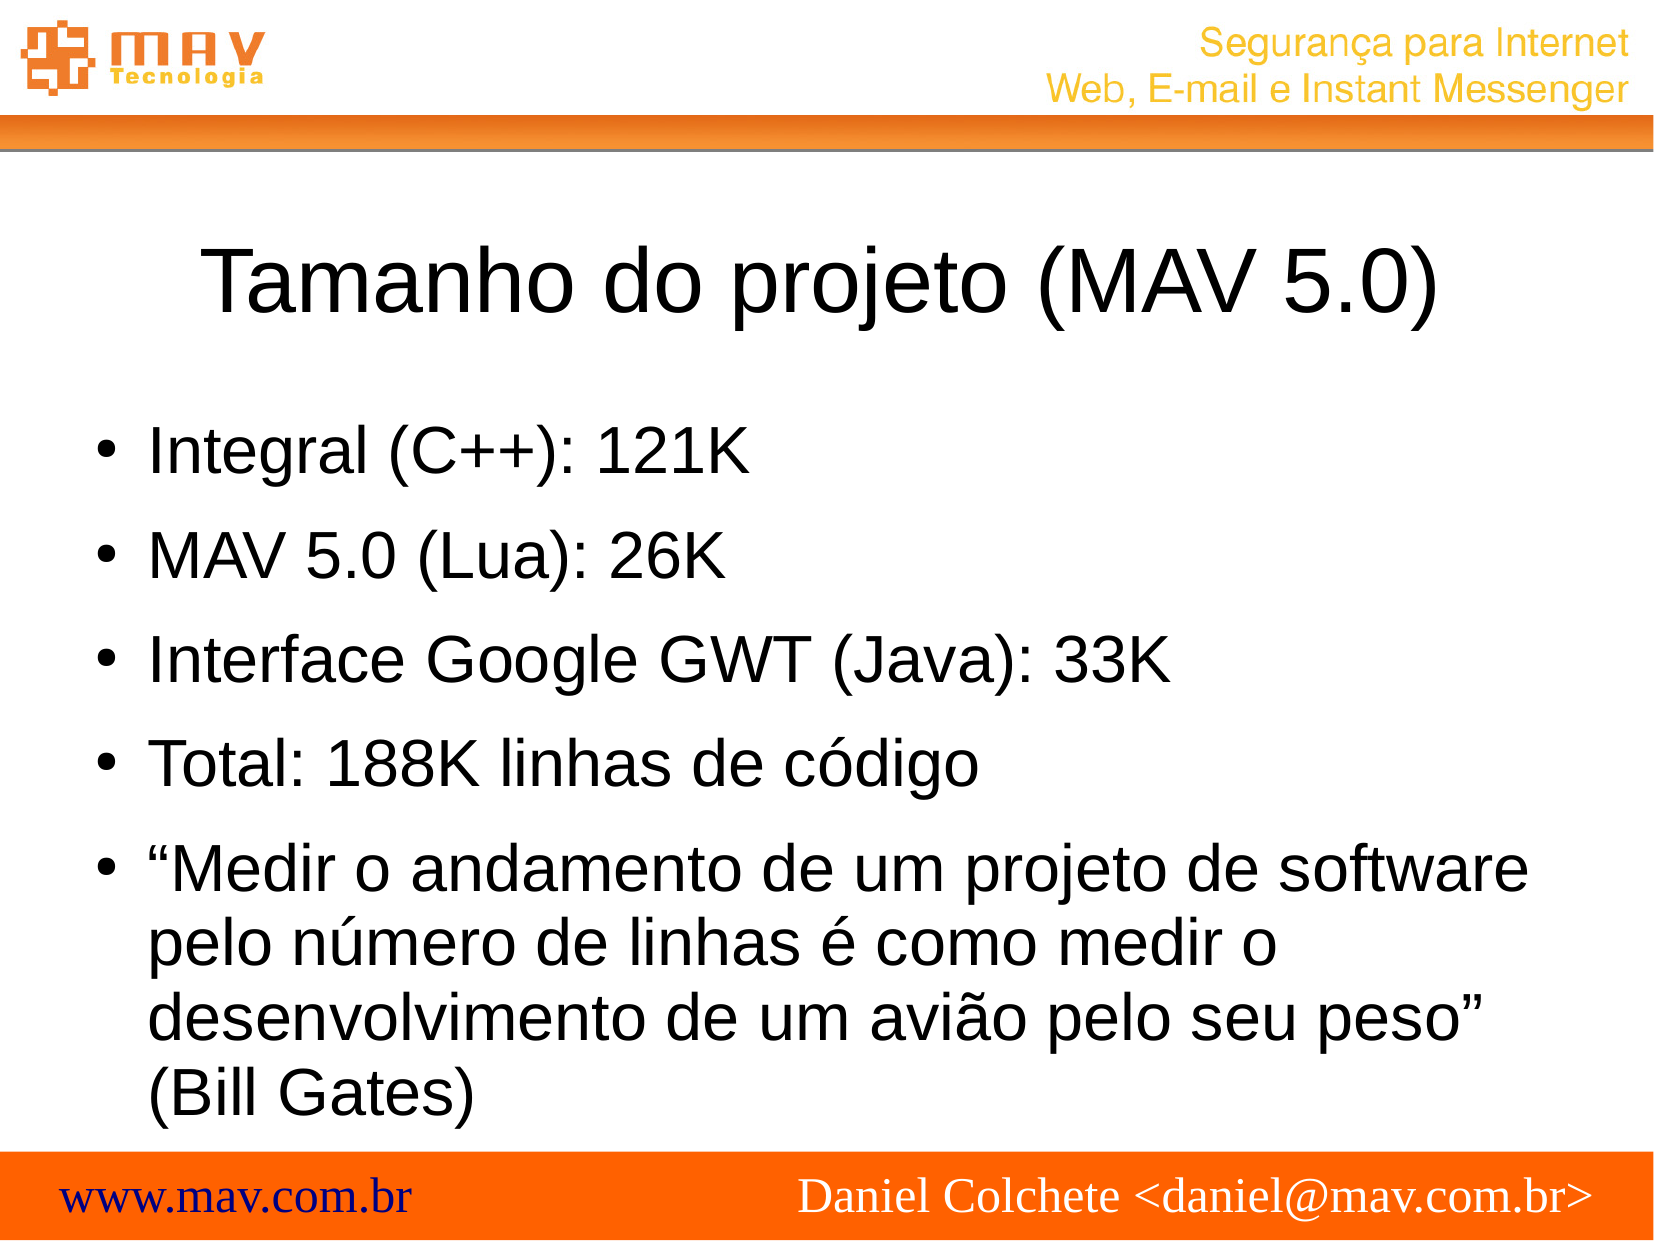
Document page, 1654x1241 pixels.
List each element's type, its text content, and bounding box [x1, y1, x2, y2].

list Integral (C++): 121K MAV 5.0 (Lua): 26K Interface Google GWT (Java): 33K Total: 188K linhas de código “Medir o andamento de um projeto de software pelo número de linhas é como medir o desenvolvimento de um avião pelo seu peso” (Bill Gates) [76, 413, 1565, 1130]
picture [0, 0, 1654, 152]
title Tamanho do projeto (MAV 5.0) [76, 184, 1565, 377]
